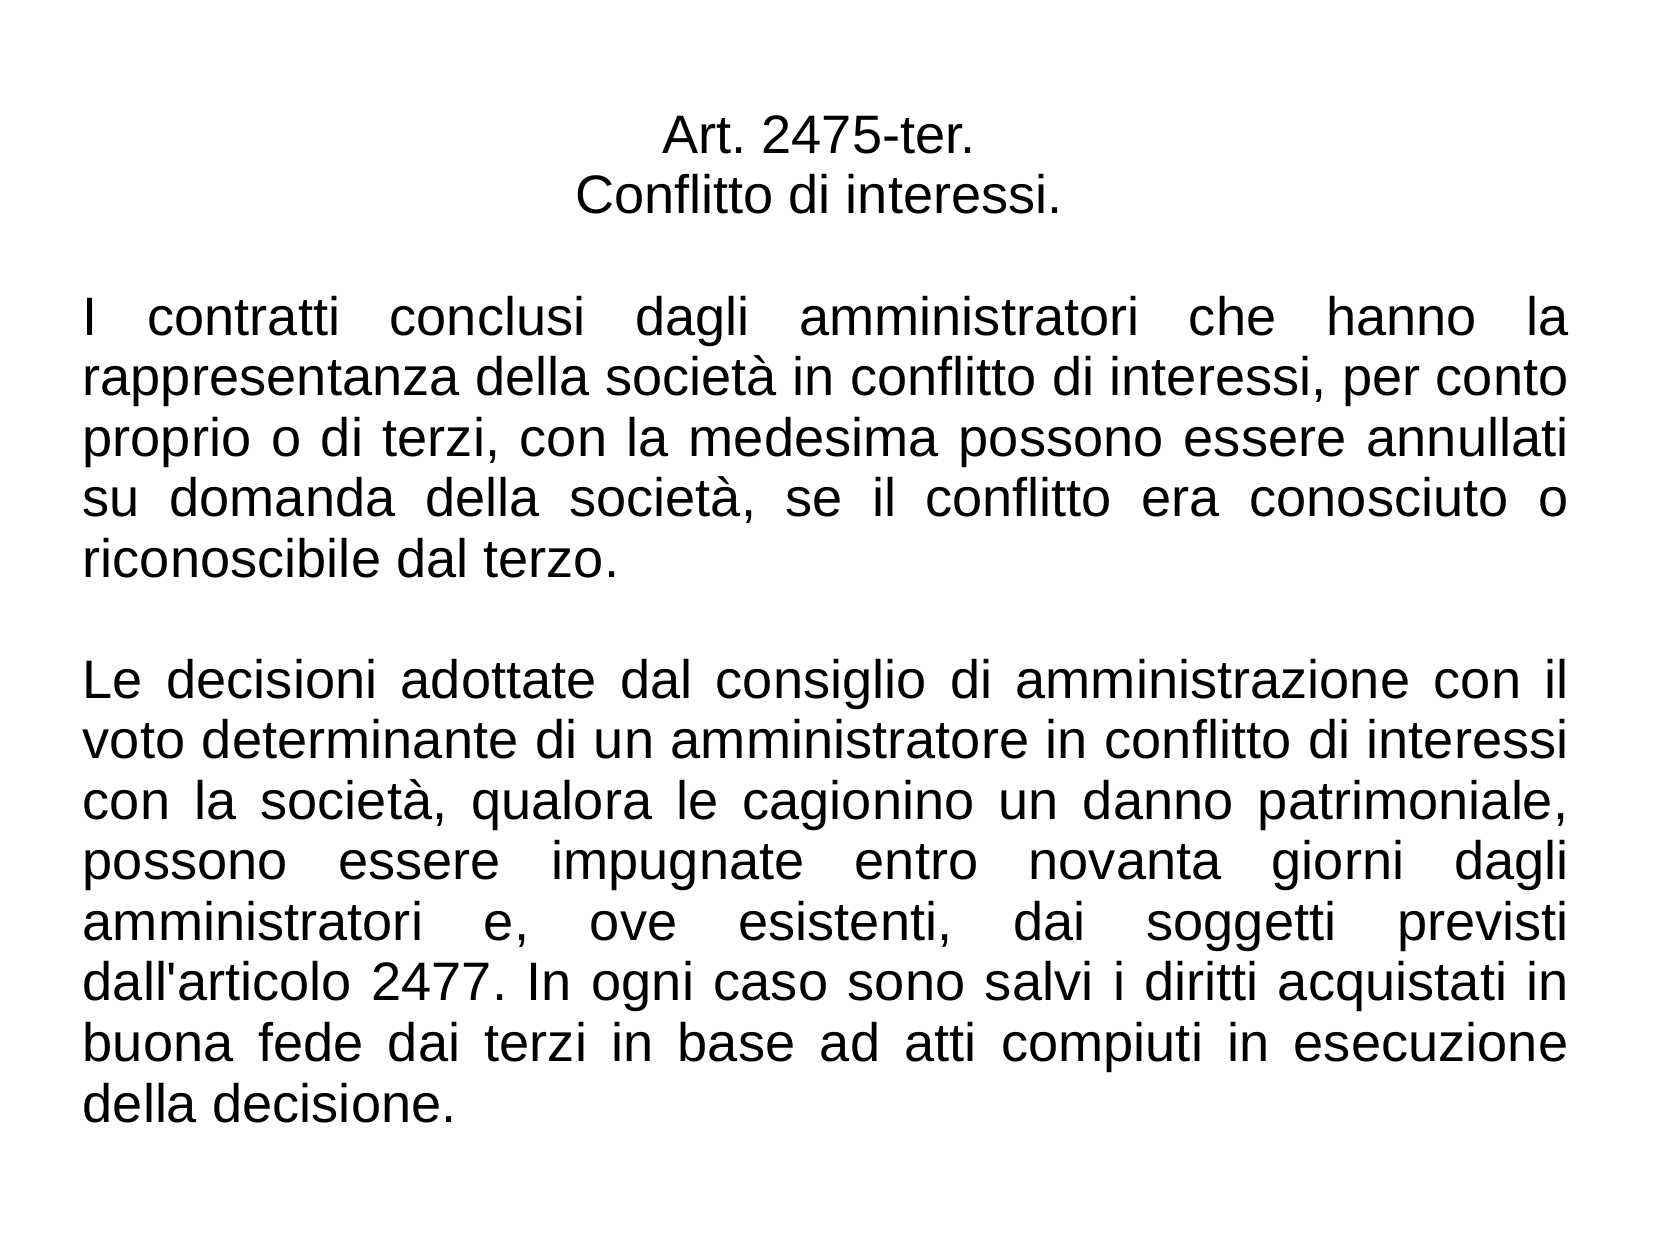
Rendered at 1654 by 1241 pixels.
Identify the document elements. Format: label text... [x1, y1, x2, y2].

subtitle Art. 2475-ter. Conflitto di interessi. I contratti conclusi dagli amministratori che hanno la rappresentanza della società in conflitto di interessi, per conto proprio o di terzi, con la medesima possono essere annullati su domanda della società, se il conflitto era conosciuto o riconoscibile dal terzo. Le decisioni adottate dal consiglio di amministrazione con il voto determinante di un amministratore in conflitto di interessi con la società, qualora le cagionino un danno patrimoniale, possono essere impugnate entro novanta giorni dagli amministratori e, ove esistenti, dai soggetti previsti dall'articolo 2477. In ogni caso sono salvi i diritti acquistati in buona fede dai terzi in base ad atti compiuti in esecuzione della decisione. [82, 56, 1571, 1182]
